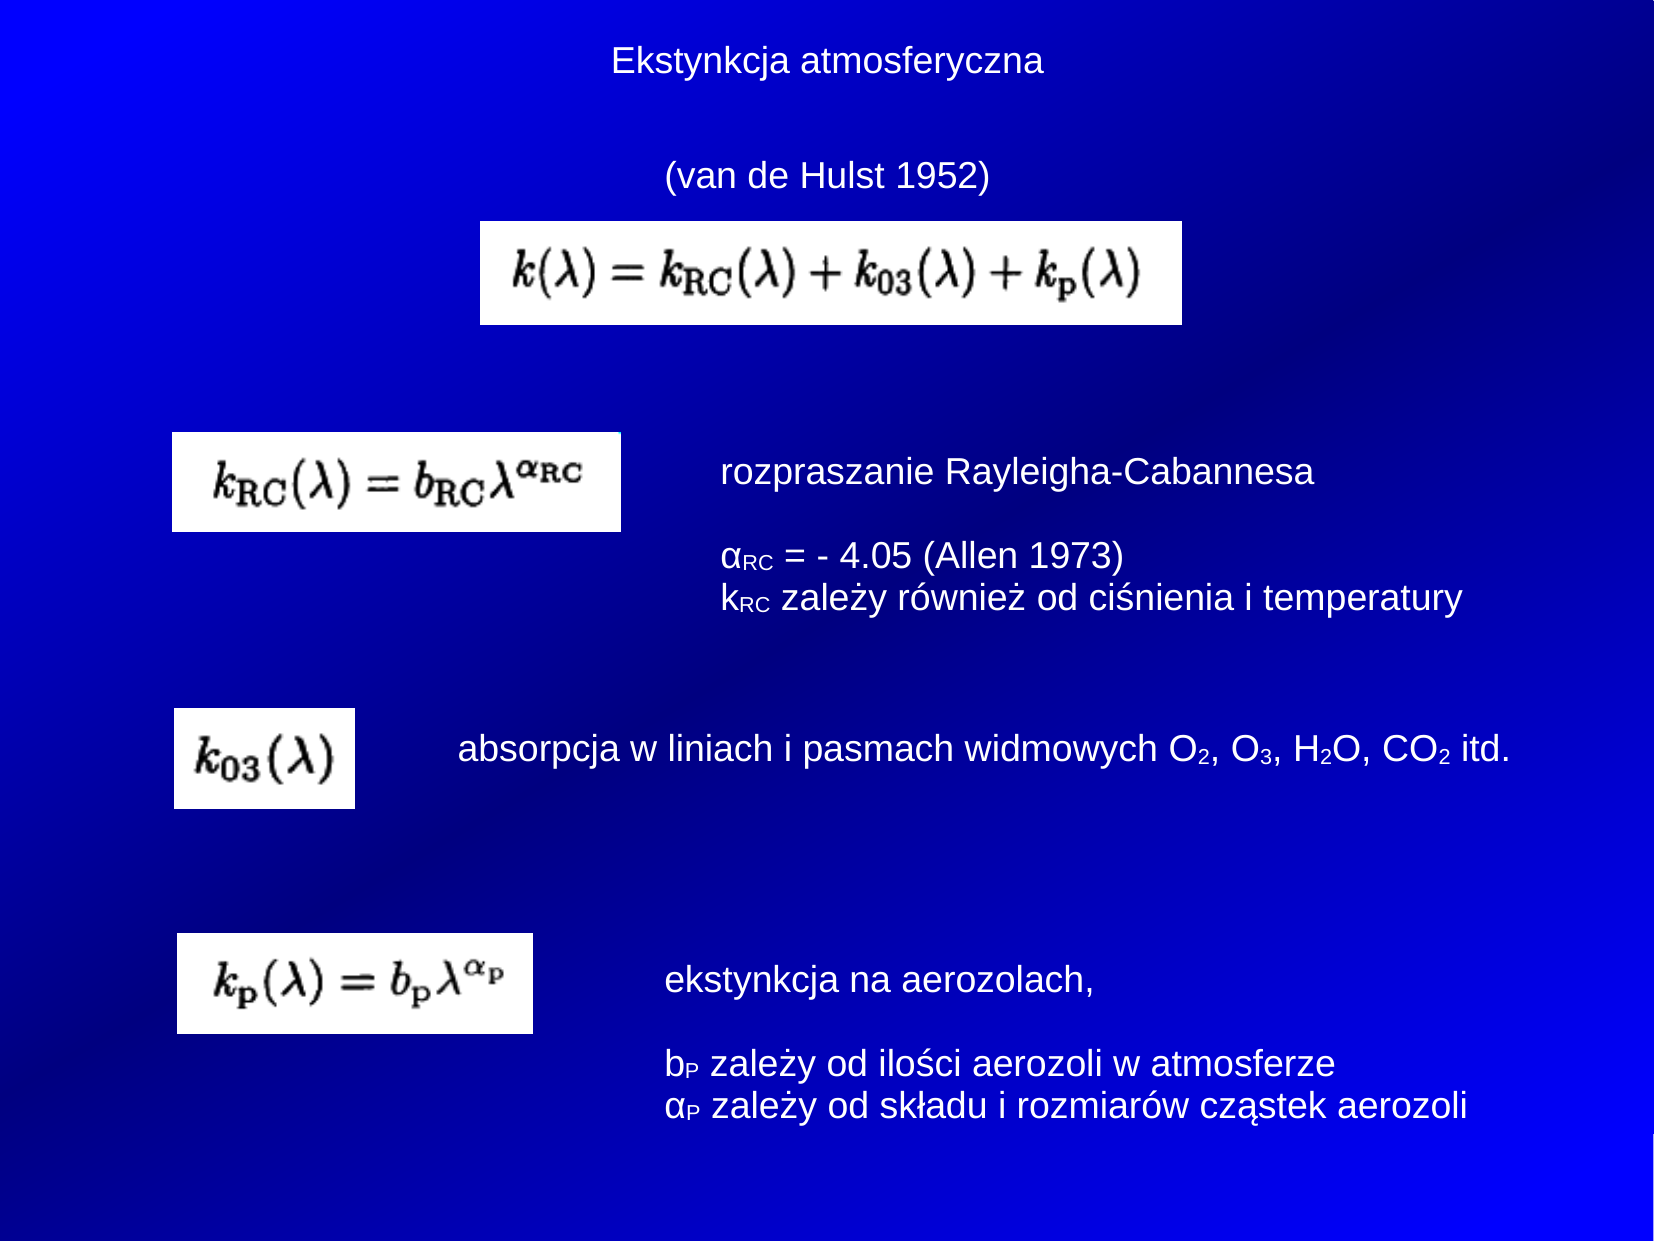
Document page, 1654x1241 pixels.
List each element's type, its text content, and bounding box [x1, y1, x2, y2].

picture [172, 432, 621, 532]
picture [177, 933, 533, 1034]
text_box rozpraszanie Rayleigha-Cabannesa αRC = - 4.05 (Allen 1973) kRC zależy również od ciśnienia i temperatury [705, 442, 1479, 651]
text_box (van de Hulst 1952) [649, 147, 1006, 205]
text_box absorpcja w liniach i pasmach widmowych O2, O3, H2O, CO2 itd. [442, 720, 1526, 790]
text_box Ekstynkcja atmosferyczna [595, 31, 1059, 89]
text_box ekstynkcja na aerozolach, bP zależy od ilości aerozoli w atmosferze αP zależy od składu i rozmiarów cząstek aerozoli [649, 950, 1483, 1159]
picture [480, 221, 1182, 325]
picture [174, 708, 355, 810]
